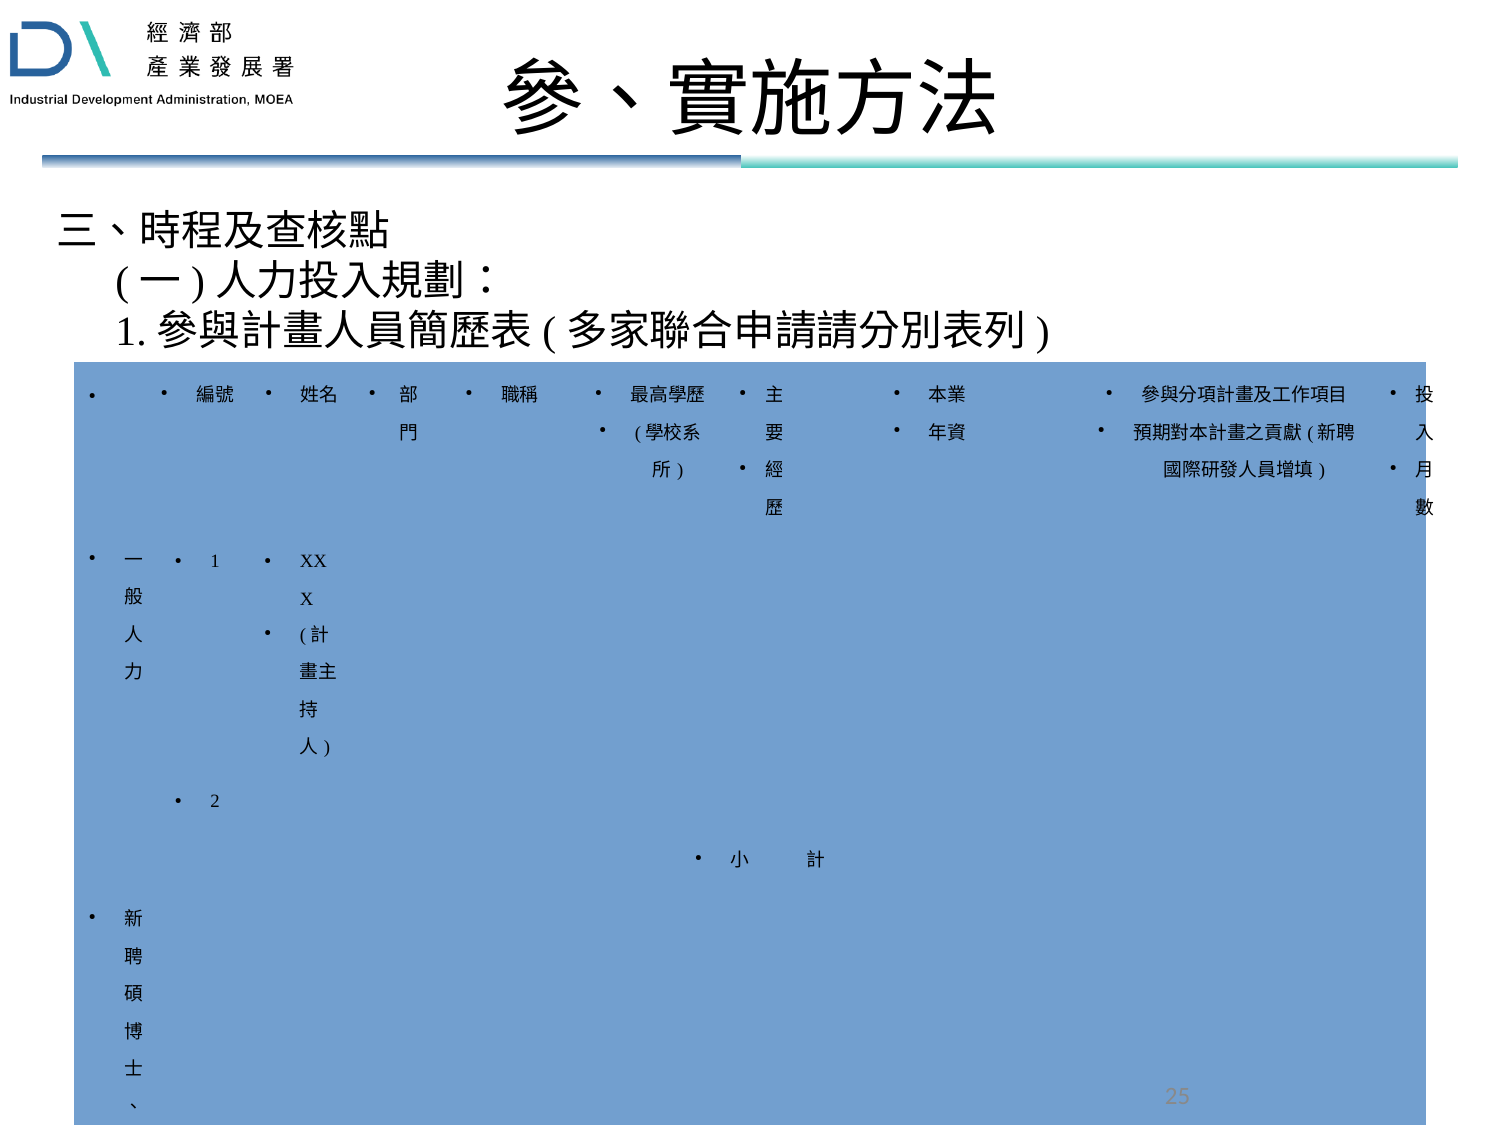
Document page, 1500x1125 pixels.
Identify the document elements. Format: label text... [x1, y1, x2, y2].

table_header 本業 年資 [782, 362, 1078, 527]
table_cell [354, 886, 428, 946]
table_cell [576, 886, 725, 946]
table_cell [725, 527, 782, 767]
table_cell [576, 946, 725, 1006]
table_cell [725, 886, 782, 946]
text_box 25 [1149, 1065, 1500, 1125]
table_cell [145, 1006, 250, 1066]
table_header 編號 [145, 362, 250, 527]
table_cell [354, 527, 428, 767]
table_cell [1375, 767, 1426, 827]
table_cell [576, 527, 725, 767]
table_header 最高學歷 (學校系所) [576, 362, 725, 527]
text_box 三、時程及查核點 (一)人力投入規劃： 1.參與計畫人員簡歷表(多家聯合申請請分別表列) [41, 196, 1391, 361]
table_cell [782, 527, 1078, 767]
table_cell [250, 767, 354, 827]
table_cell [725, 1066, 782, 1125]
table_cell [250, 946, 354, 1006]
table_header 參與分項計畫及工作項目 預期對本計畫之貢獻(新聘國際研發人員增填) [1078, 362, 1375, 527]
table_cell [782, 1006, 1078, 1066]
table_cell 新聘碩博士、國際研發人力 [74, 886, 145, 1125]
table_cell [1078, 886, 1375, 946]
table_header 投入 月數 [1375, 362, 1426, 527]
table_cell [145, 1066, 250, 1125]
table_cell [250, 1006, 354, 1066]
table_cell 小 計 [145, 827, 1375, 886]
table_cell [1078, 767, 1375, 827]
table_header 主要 經歷 [725, 362, 782, 527]
table_cell [428, 767, 576, 827]
table_cell [428, 886, 576, 946]
table_cell [1375, 946, 1426, 1006]
table_cell [782, 886, 1078, 946]
table_cell [1078, 1066, 1149, 1125]
table_header 部門 [354, 362, 428, 527]
table_cell [1375, 827, 1426, 886]
table_cell [354, 946, 428, 1006]
table_header [74, 362, 145, 527]
table_cell 1 [145, 527, 250, 767]
table_cell [250, 1066, 354, 1125]
table_cell [576, 1066, 725, 1125]
table_cell [576, 767, 725, 827]
table_cell [354, 1066, 428, 1125]
table_cell [1078, 527, 1375, 767]
table_cell [250, 886, 354, 946]
table_cell [782, 767, 1078, 827]
table_cell [725, 946, 782, 1006]
table_cell [1375, 527, 1426, 767]
table_cell [782, 1066, 1078, 1125]
table_cell [1078, 1006, 1375, 1066]
table_cell [354, 767, 428, 827]
table_cell [1375, 1006, 1426, 1065]
table_cell [428, 946, 576, 1006]
table_cell [145, 886, 250, 946]
title 參、實施方法 [75, 19, 1426, 171]
table_header 職稱 [428, 362, 576, 527]
table_cell [428, 1066, 576, 1125]
table_cell [354, 1006, 428, 1066]
table_cell [428, 1006, 576, 1066]
table_cell [428, 527, 576, 767]
table_cell 2 [145, 767, 250, 827]
table_cell [576, 1006, 725, 1066]
table_cell [725, 767, 782, 827]
table_cell [145, 946, 250, 1006]
table_cell 一般人力 [74, 527, 145, 886]
table_cell [725, 1006, 782, 1066]
table_cell [782, 946, 1078, 1006]
table_cell [1078, 946, 1375, 1006]
table_header 姓名 [250, 362, 354, 527]
table_cell XXX (計畫主持人) [250, 527, 354, 767]
table_cell [1375, 886, 1426, 946]
